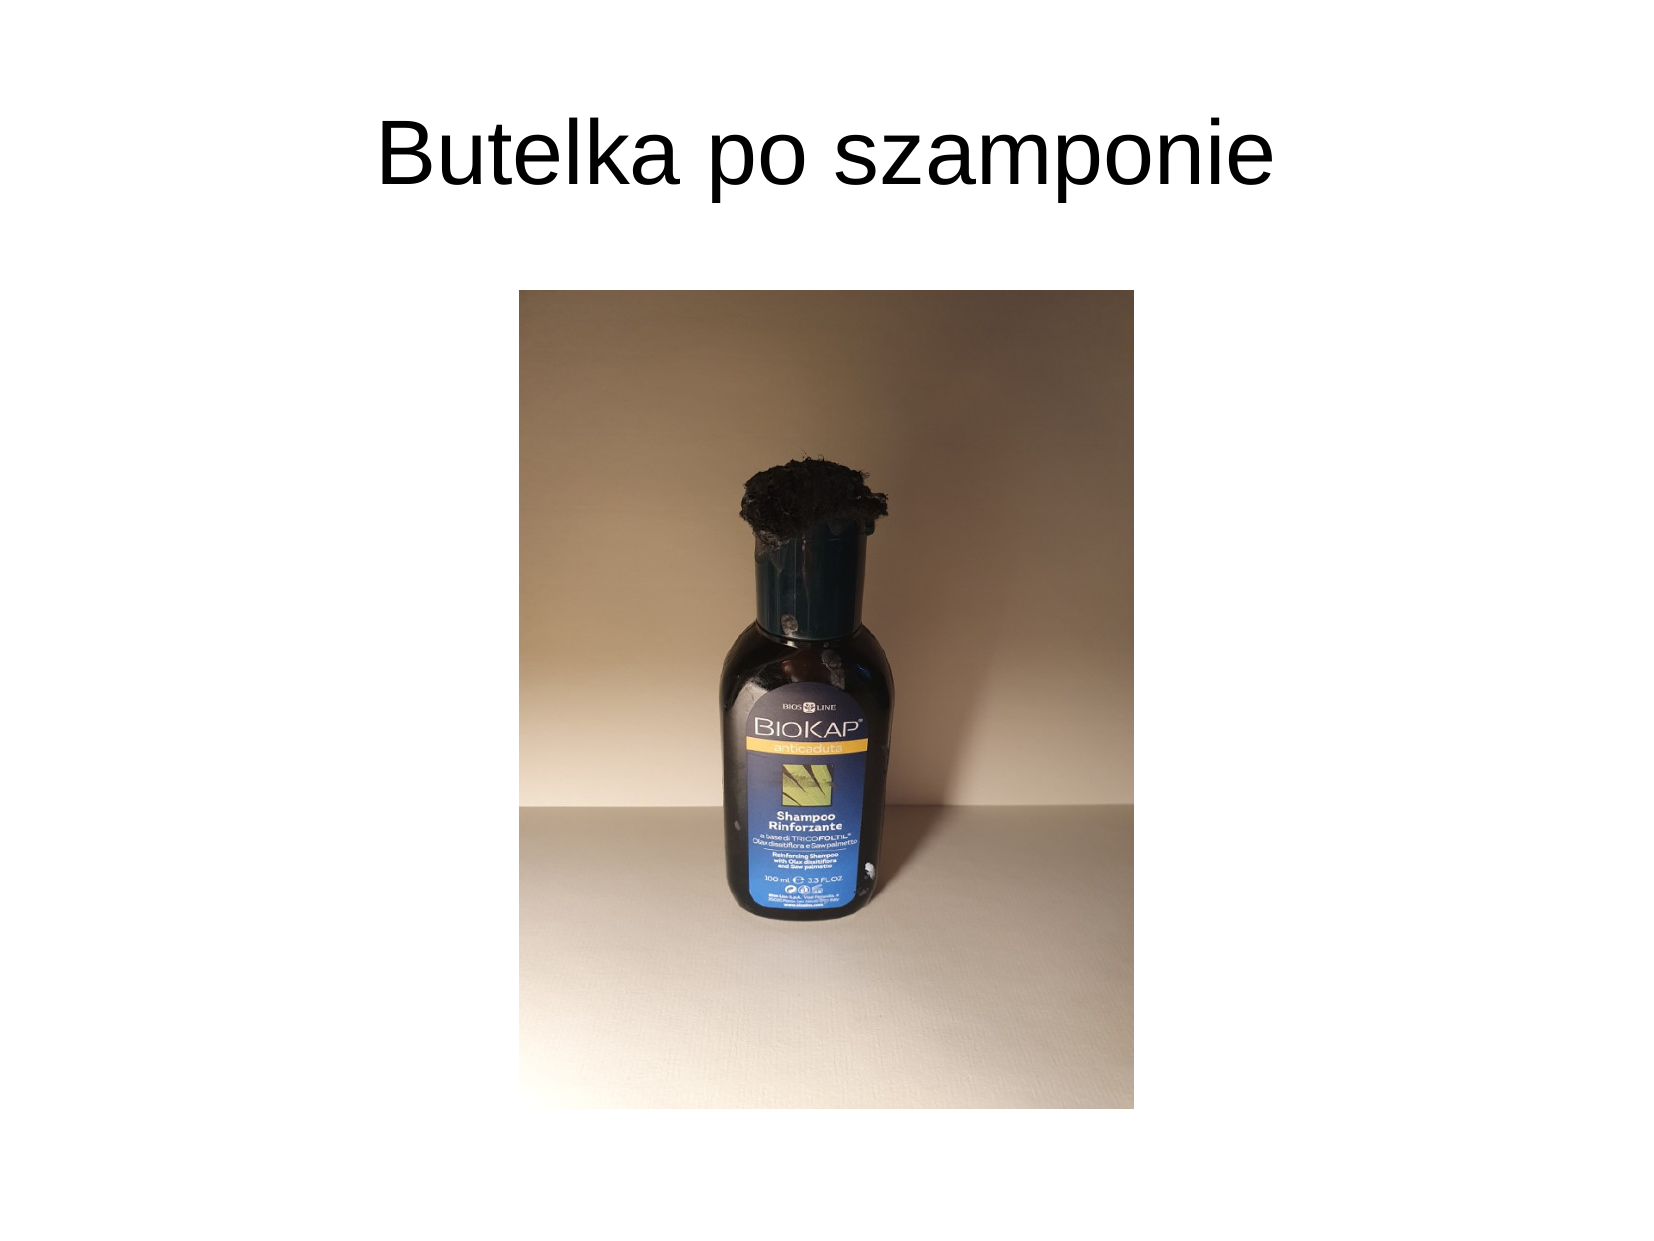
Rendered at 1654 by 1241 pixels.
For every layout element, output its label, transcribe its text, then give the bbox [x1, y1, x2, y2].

picture [519, 290, 1134, 1109]
title Butelka po szamponie [82, 49, 1571, 257]
